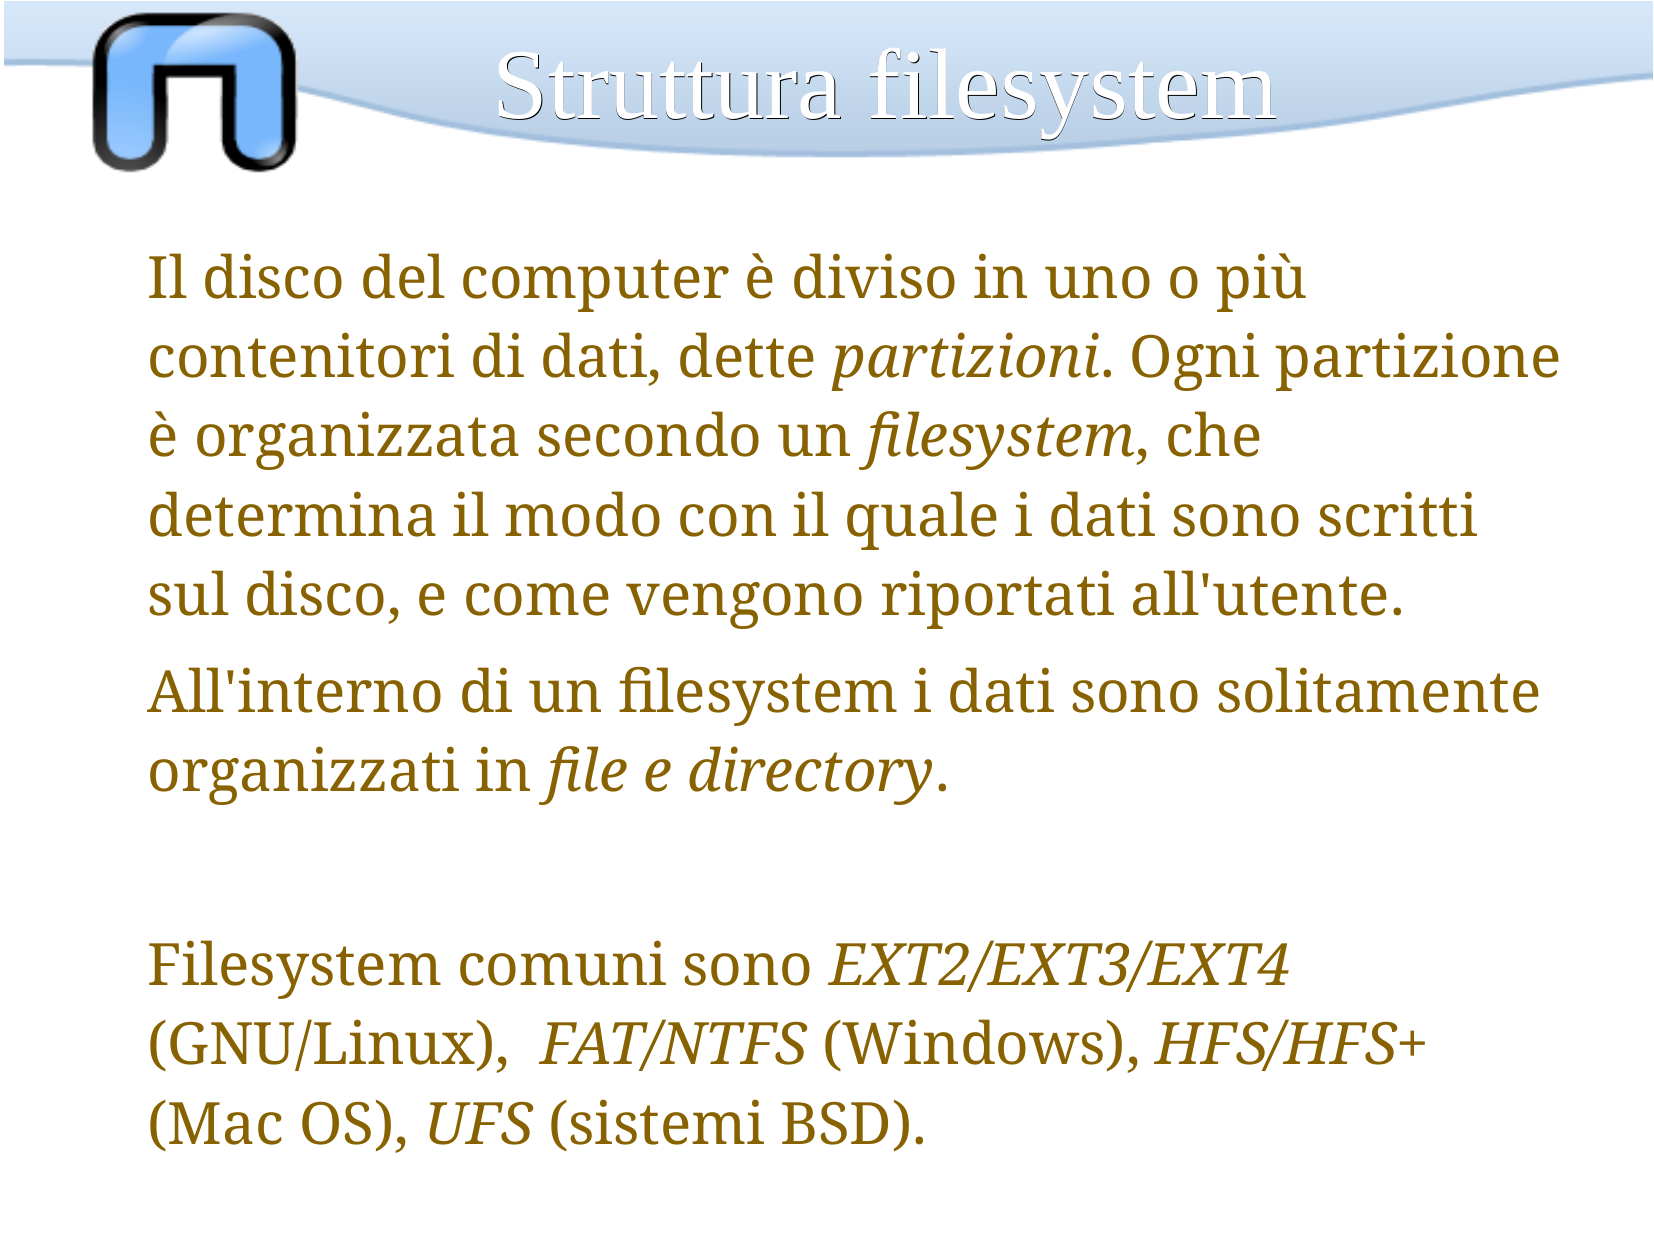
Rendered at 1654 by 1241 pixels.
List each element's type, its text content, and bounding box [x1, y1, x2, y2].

list Il disco del computer è diviso in uno o più contenitori di dati, dette partizioni. Ogni partizione è organizzata secondo un filesystem, che determina il modo con il quale i dati sono scritti sul disco, e come vengono riportati all'utente. All'interno di un filesystem i dati sono solitamente organizzati in file e directory. Filesystem comuni sono EXT2/EXT3/EXT4 (GNU/Linux), FAT/NTFS (Windows), HFS/HFS+ (Mac OS), UFS (sistemi BSD). [147, 236, 1565, 1215]
text_box Struttura filesystem [472, 29, 1300, 266]
picture [0, 0, 1654, 1241]
